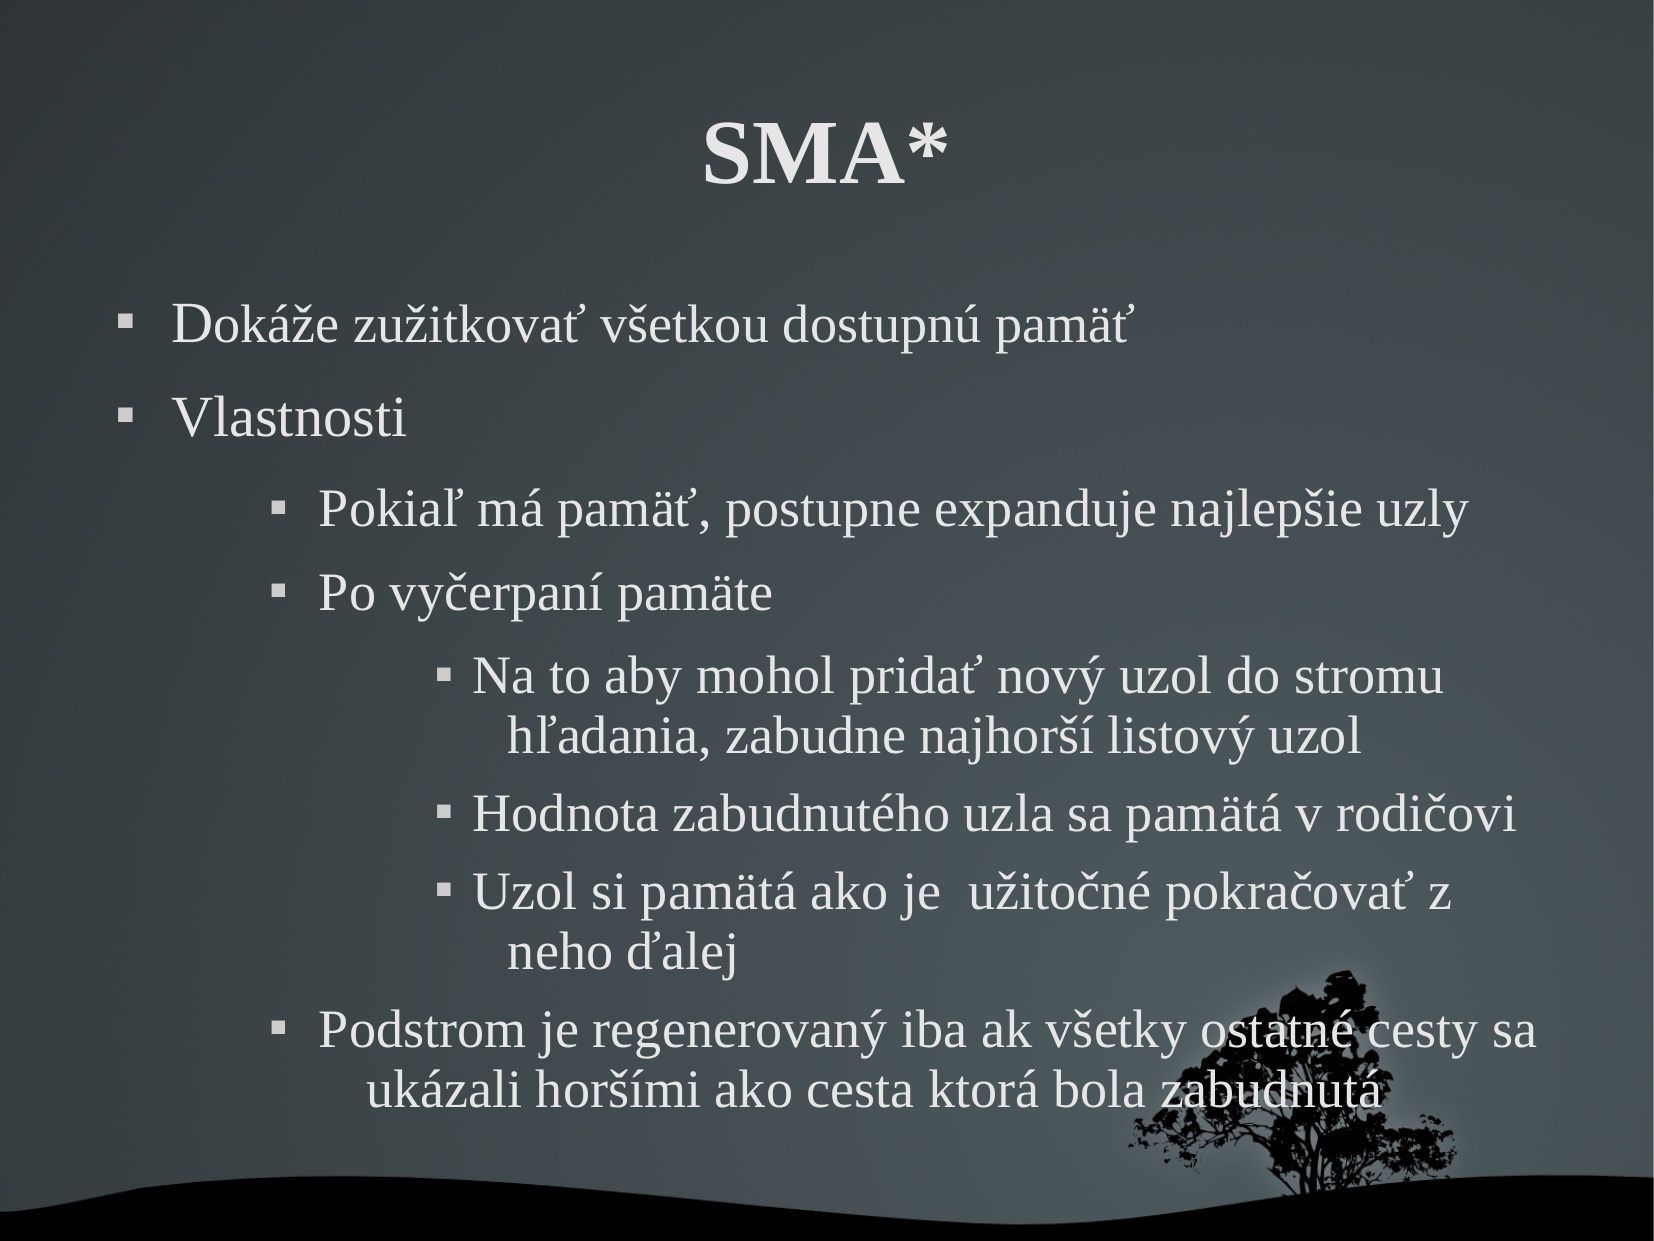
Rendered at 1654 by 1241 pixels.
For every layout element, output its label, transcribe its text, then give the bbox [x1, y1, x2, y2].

list Dokáže zužitkovať všetkou dostupnú pamäť Vlastnosti Pokiaľ má pamäť, postupne expanduje najlepšie uzly Po vyčerpaní pamäte Na to aby mohol pridať nový uzol do stromu hľadania, zabudne najhorší listový uzol Hodnota zabudnutého uzla sa pamätá v rodičovi Uzol si pamätá ako je užitočné pokračovať z neho ďalej Podstrom je regenerovaný iba ak všetky ostatné cesty sa ukázali horšími ako cesta ktorá bola zabudnutá [82, 290, 1571, 1241]
title SMA* [82, 49, 1571, 257]
picture [0, 0, 1654, 1241]
